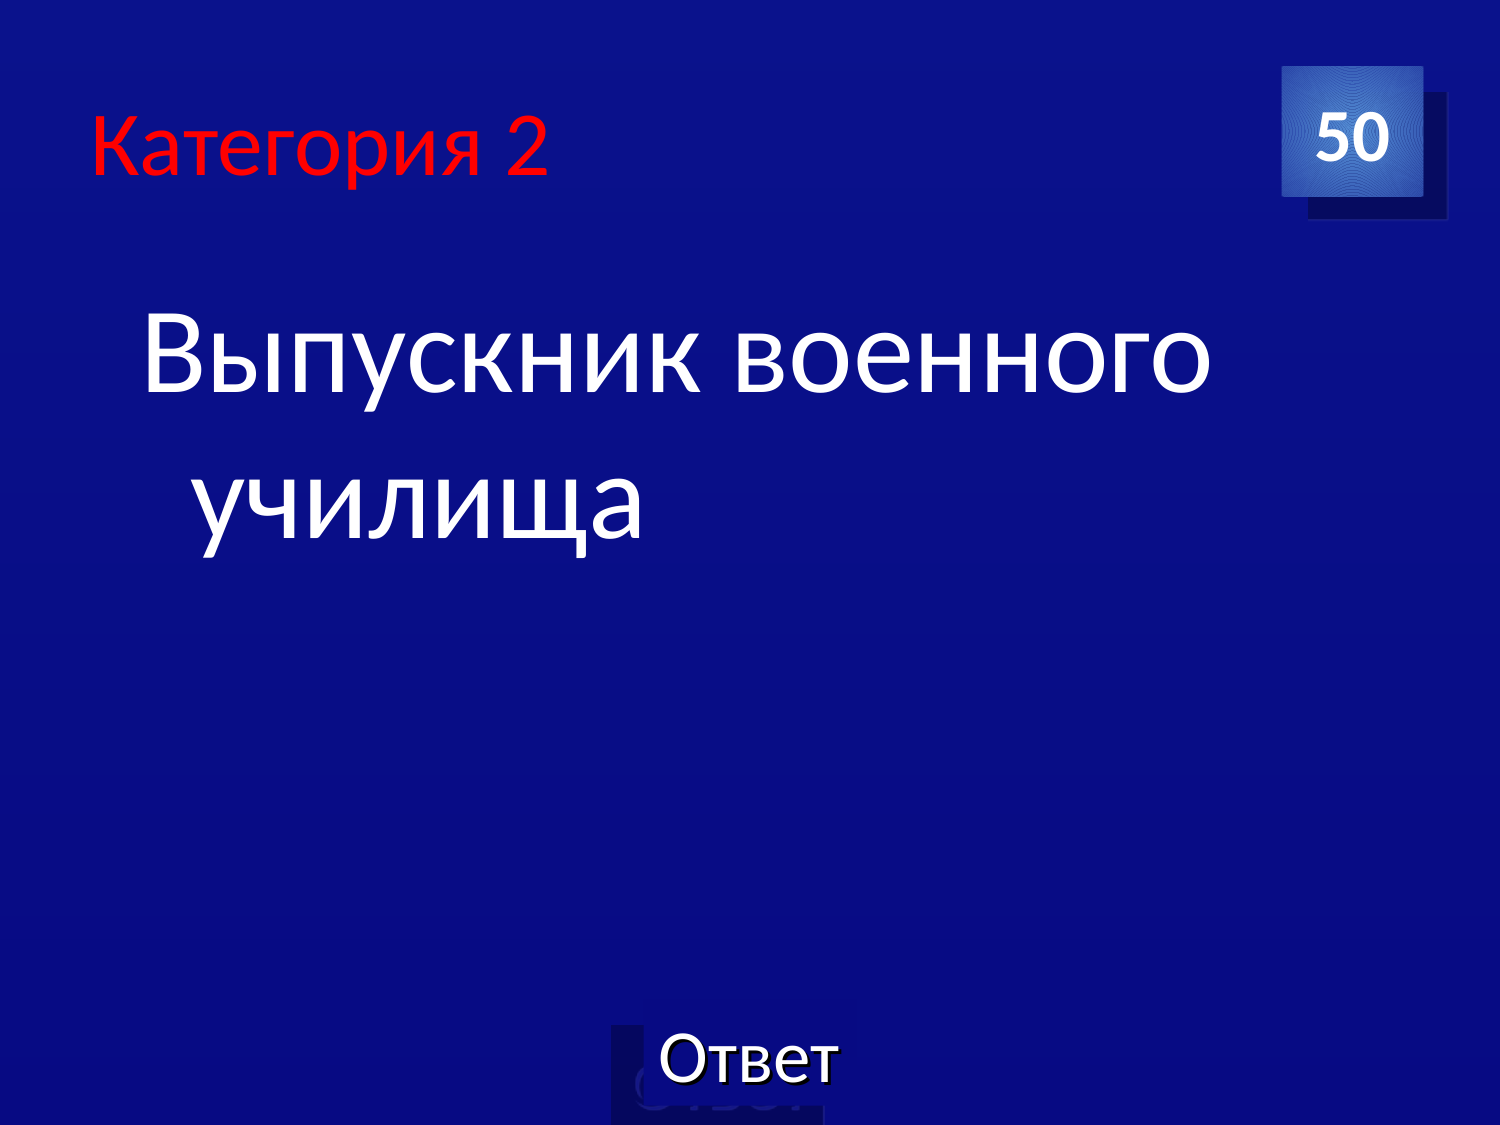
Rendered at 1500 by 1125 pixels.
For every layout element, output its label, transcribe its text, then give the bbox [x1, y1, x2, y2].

list Выпускник военного училища [75, 262, 1426, 575]
text_box 50 [1282, 66, 1423, 196]
title Категория 2 [75, 45, 1258, 233]
